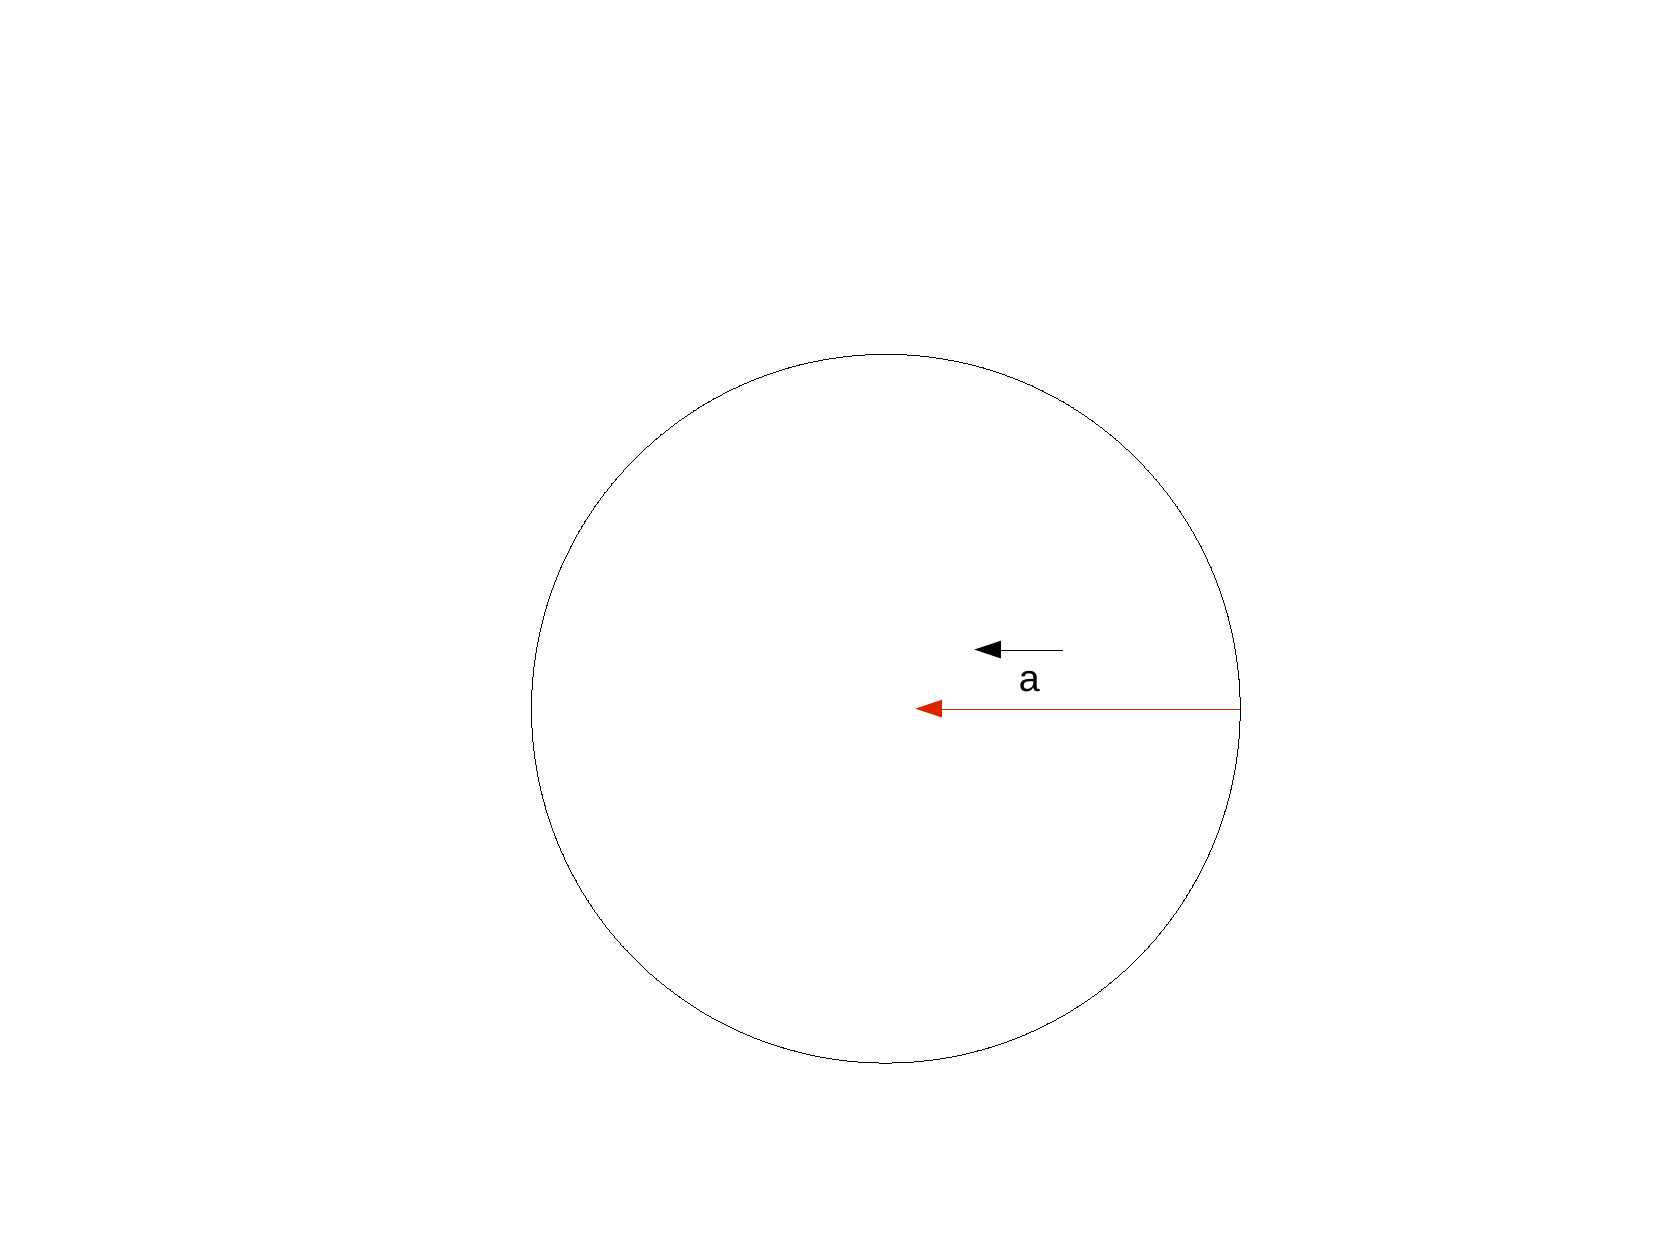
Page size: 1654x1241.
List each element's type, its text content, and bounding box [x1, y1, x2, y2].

text_box [531, 354, 1241, 1064]
text_box a [1003, 651, 1055, 707]
